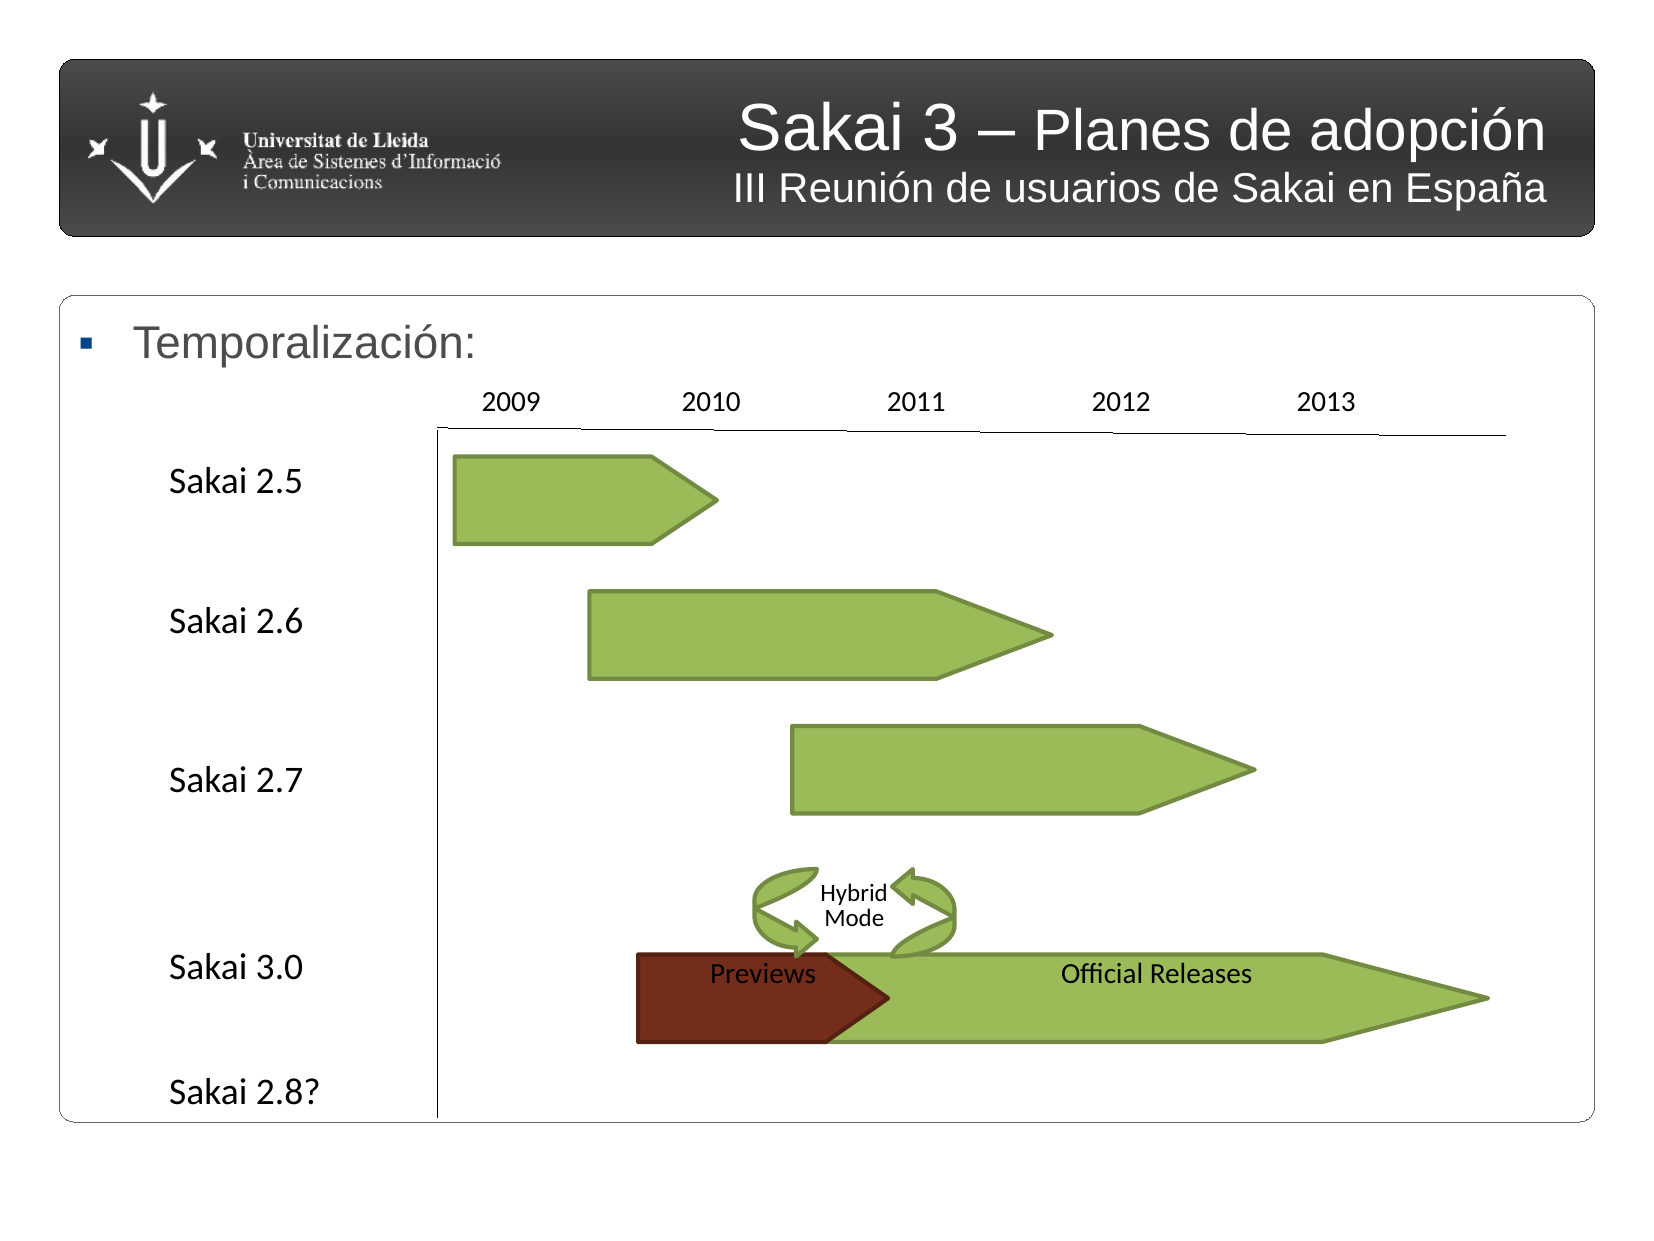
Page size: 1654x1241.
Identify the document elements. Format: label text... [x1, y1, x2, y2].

text_box Previews [638, 954, 889, 1042]
text_box [589, 591, 1052, 679]
text_box [930, 880, 955, 951]
text_box 2011 [872, 381, 1047, 432]
text_box [454, 456, 717, 545]
text_box Sakai 2.7 [154, 756, 385, 818]
text_box [754, 868, 817, 945]
text_box [905, 869, 913, 875]
text_box 2009 [466, 381, 630, 432]
text_box 2013 [1281, 381, 1457, 432]
text_box Temporalización: [61, 317, 481, 401]
text_box Sakai 2.8? [154, 1069, 405, 1130]
text_box Official Releases [827, 954, 1489, 1042]
text_box 2012 [1076, 381, 1252, 432]
title Sakai 3 – Planes de adopción III Reunión de usuarios de Sakai en España [501, 76, 1548, 225]
text_box [796, 951, 803, 957]
picture [64, 75, 530, 225]
text_box Sakai 2.6 [154, 597, 376, 659]
text_box [892, 951, 928, 957]
text_box [792, 725, 1255, 814]
text_box 2010 [666, 381, 842, 432]
text_box Sakai 2.5 [154, 458, 391, 519]
text_box Sakai 3.0 [154, 943, 395, 1005]
text_box Hybrid Mode [779, 875, 930, 951]
